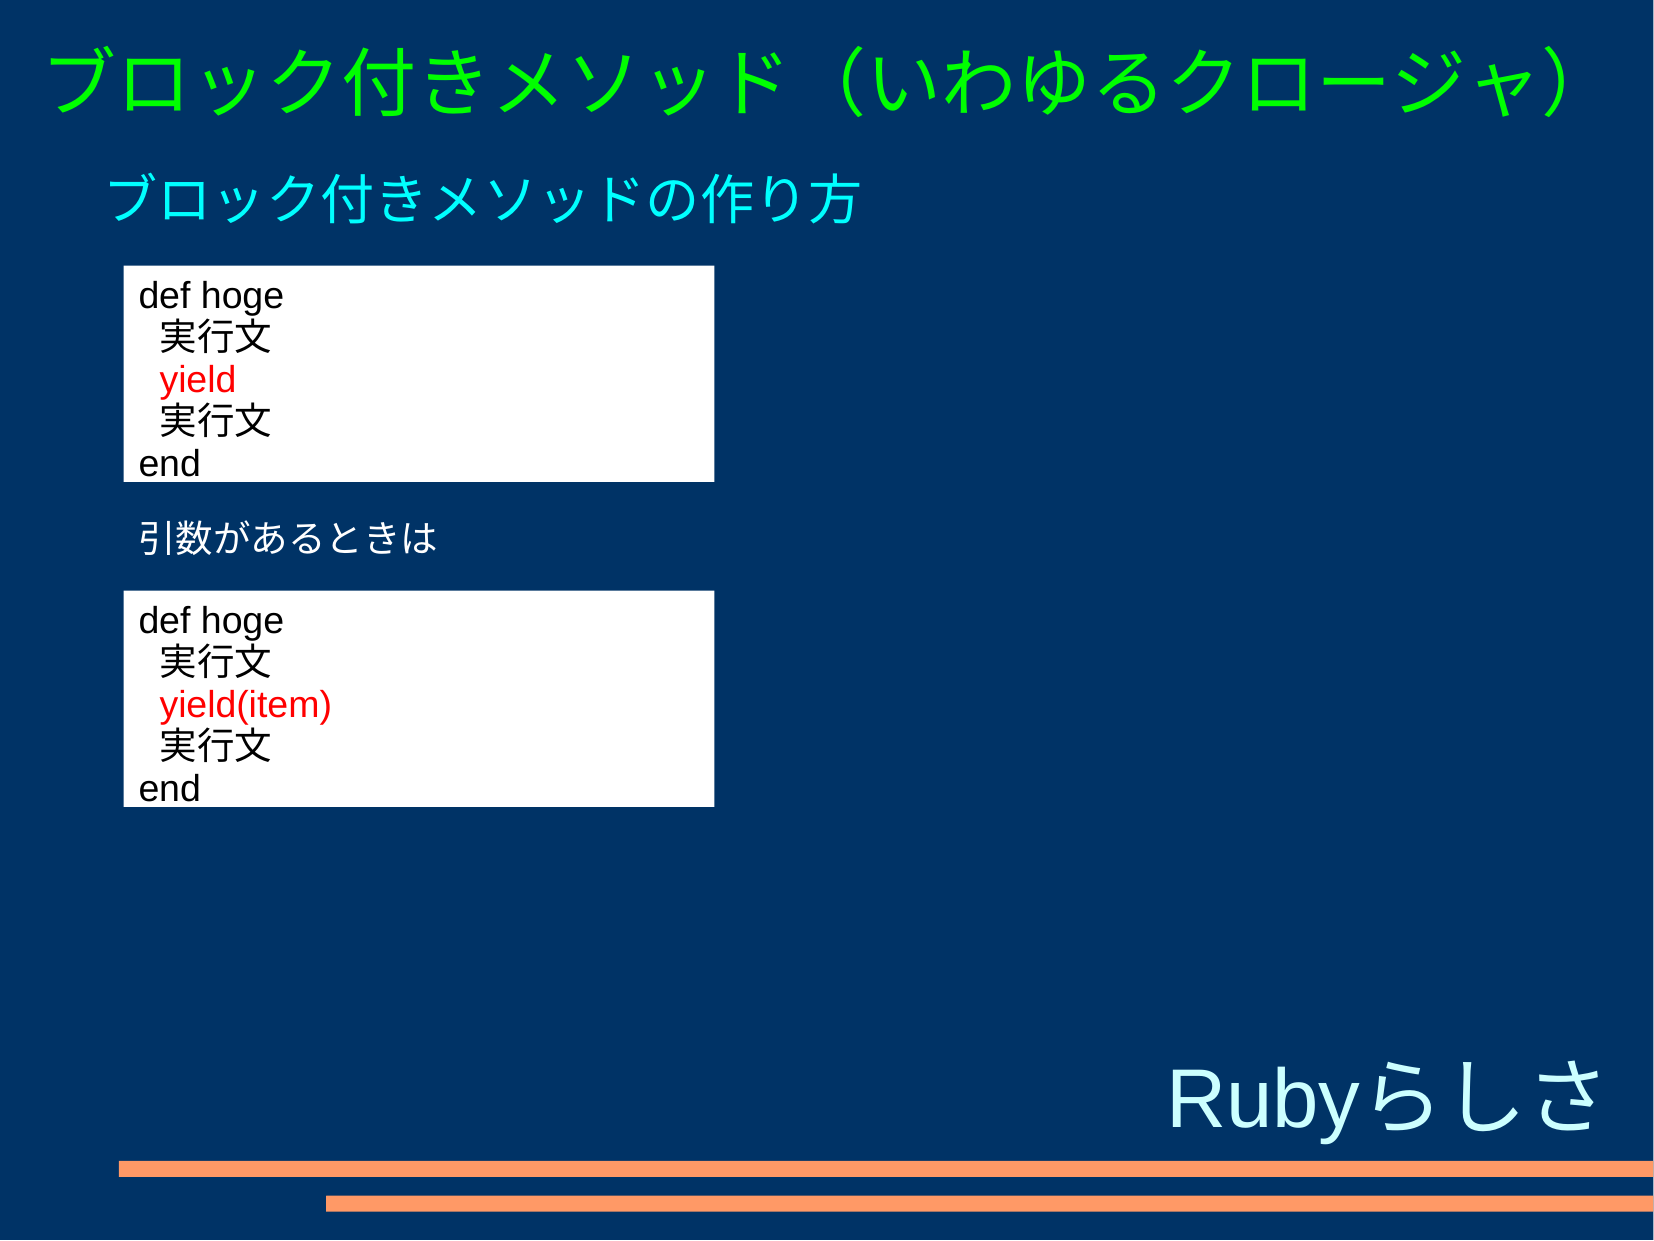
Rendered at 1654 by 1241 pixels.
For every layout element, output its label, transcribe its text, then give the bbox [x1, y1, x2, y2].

text_box Rubyらしさ [1151, 1040, 1647, 1148]
text_box 引数があるときは [123, 508, 532, 570]
text_box def hoge 実行文 yield 実行文 end [123, 265, 715, 482]
text_box ブロック付きメソッドの作り方 [88, 159, 1064, 591]
text_box ブロック付きメソッド（いわゆるクロージャ） [27, 30, 1654, 137]
text_box def hoge 実行文 yield(item) 実行文 end [123, 590, 715, 807]
